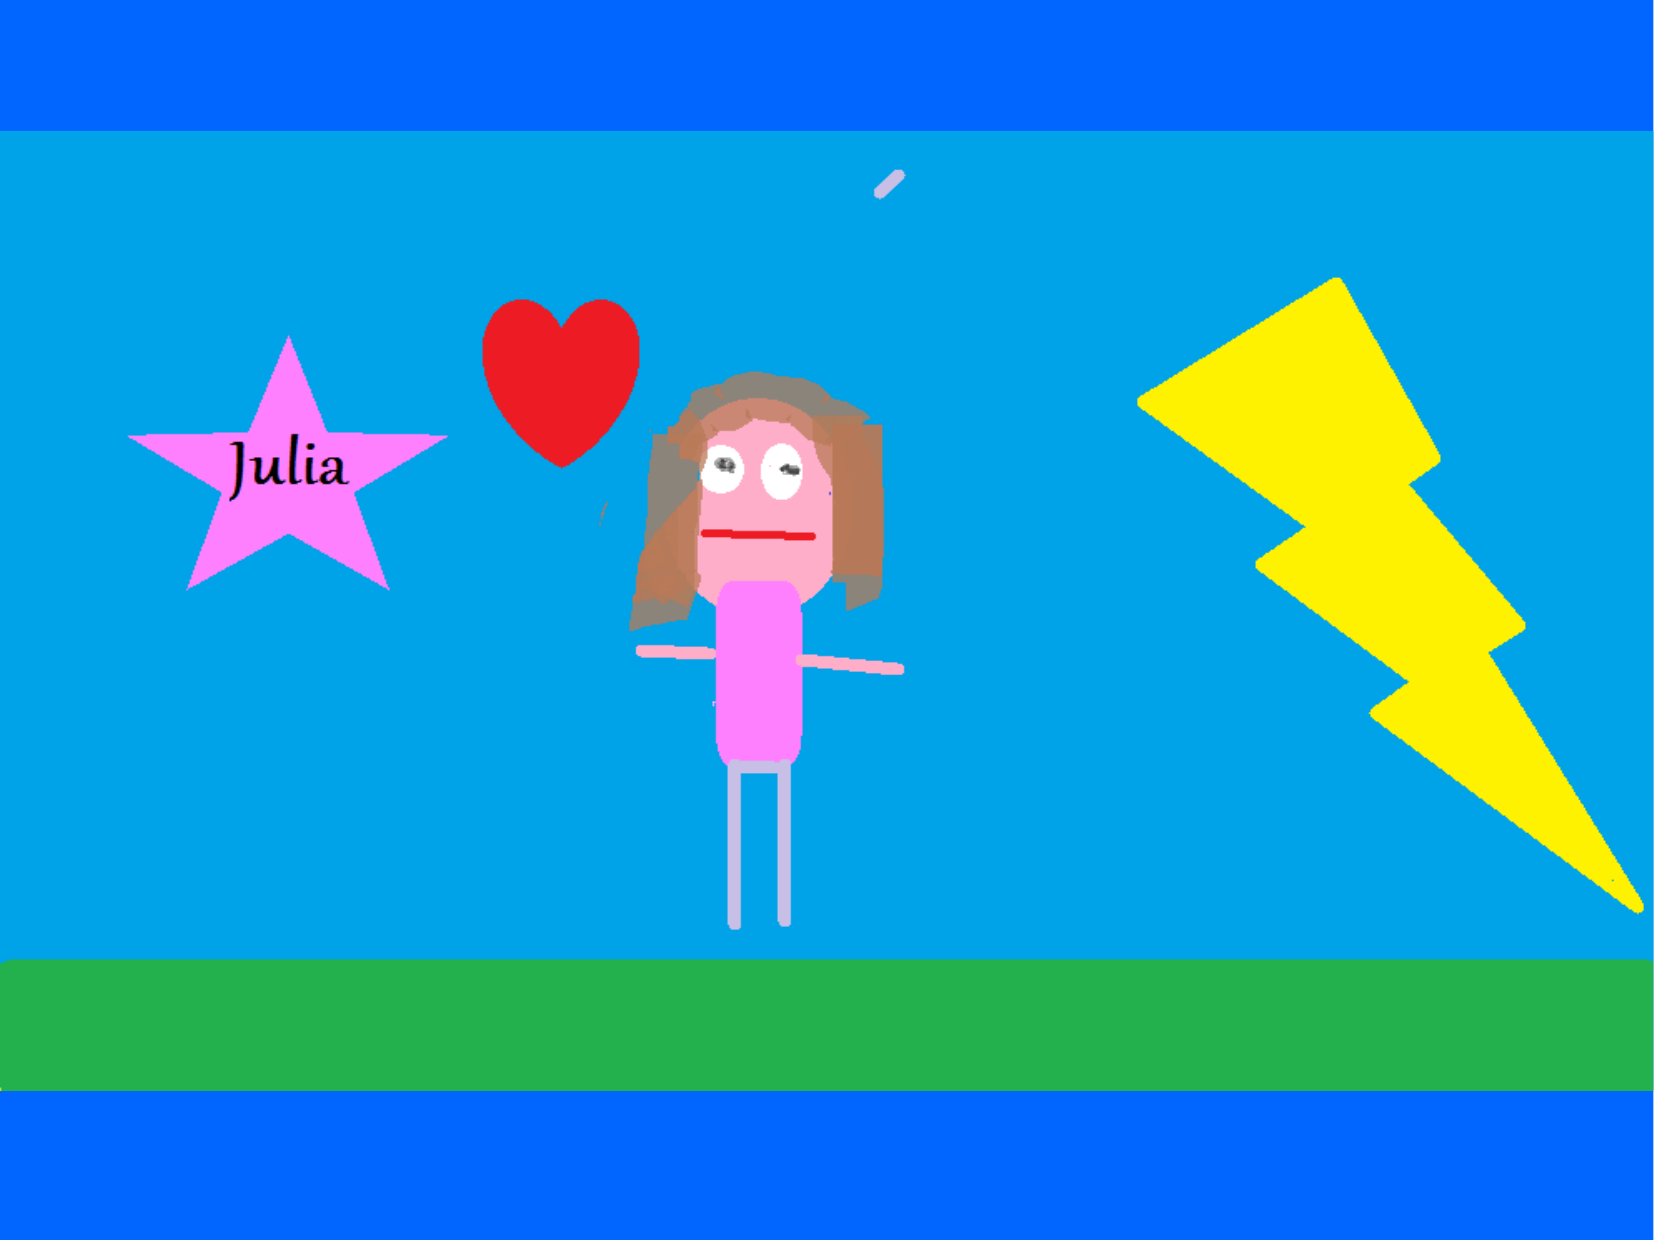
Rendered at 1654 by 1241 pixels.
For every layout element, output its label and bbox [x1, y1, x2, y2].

picture [601, 502, 607, 519]
picture [0, 960, 1654, 1091]
picture [1138, 278, 1643, 913]
picture [129, 336, 447, 588]
picture [483, 300, 639, 468]
picture [874, 170, 905, 198]
picture [630, 372, 904, 929]
